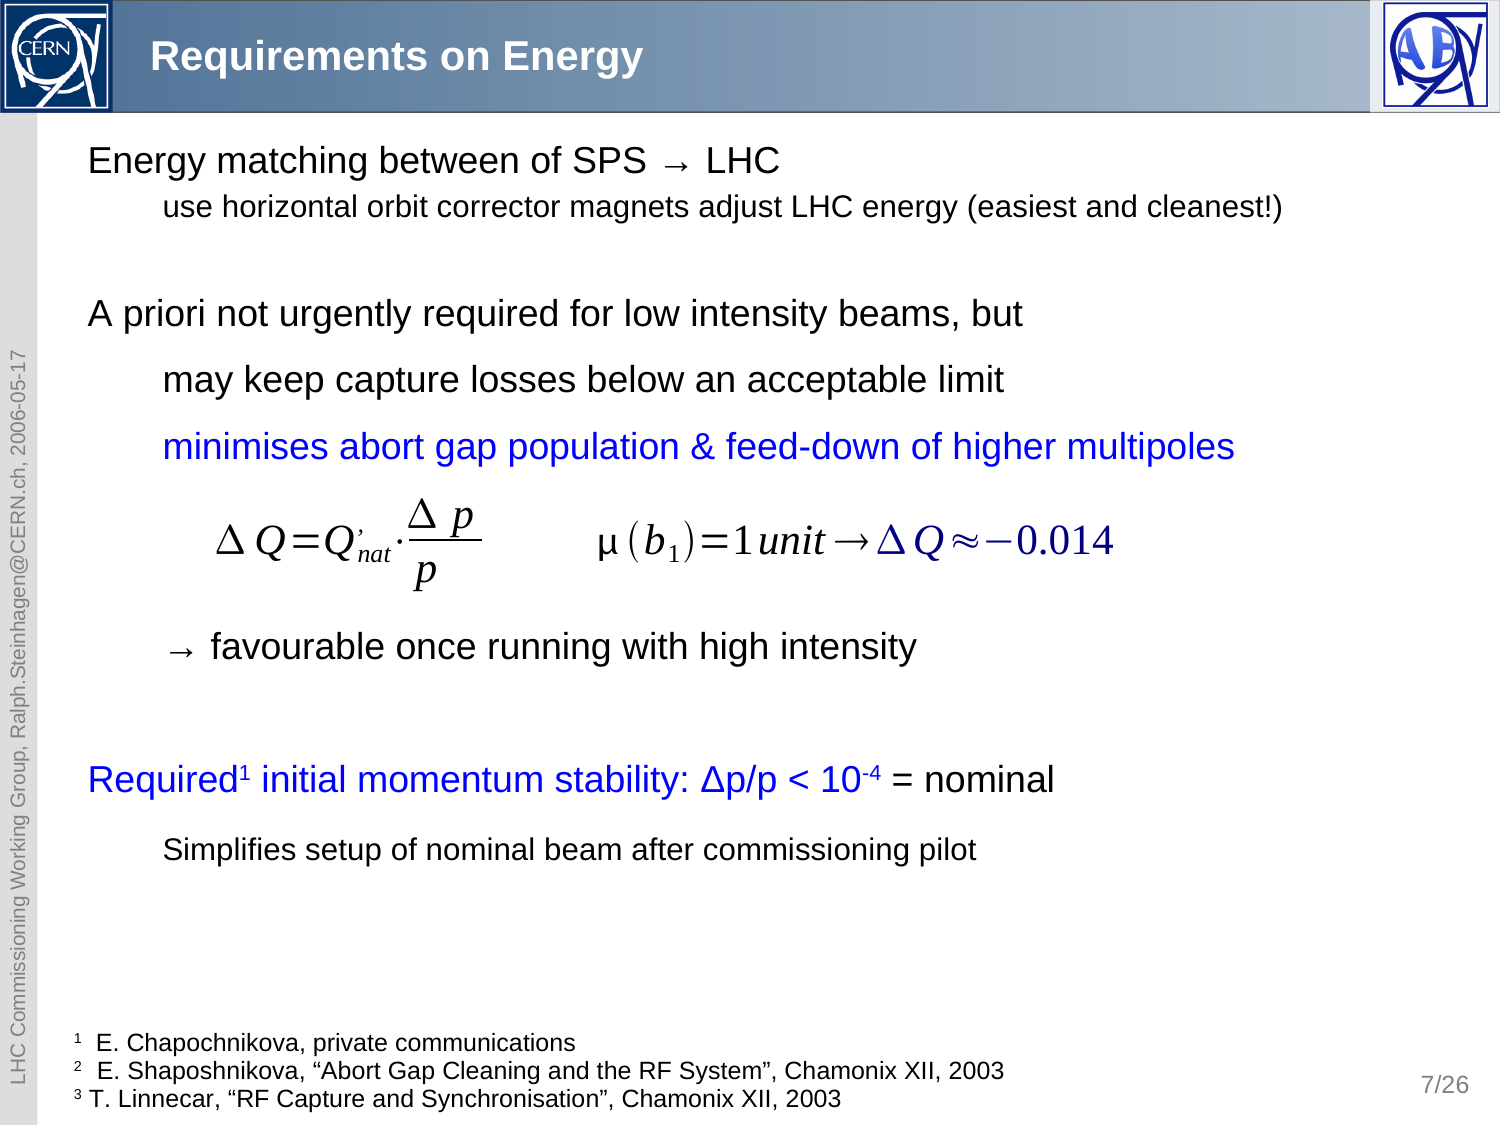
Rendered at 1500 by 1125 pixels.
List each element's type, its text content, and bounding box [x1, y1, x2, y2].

text_box 1 E. Chapochnikova, private communications 2 E. Shaposhnikova, “Abort Gap Cleaning and the RF System”, Chamonix XII, 2003 3 T. Linnecar, “RF Capture and Synchronisation”, Chamonix XII, 2003 [59, 1021, 1388, 1121]
picture [1382, 1, 1489, 108]
chart [204, 490, 1125, 593]
picture [0, 0, 113, 113]
list Energy matching between of SPS → LHC use horizontal orbit corrector magnets adjust LHC energy (easiest and cleanest!) A priori not urgently required for low intensity beams, but may keep capture losses below an acceptable limit minimises abort gap population & feed-down of higher multipoles → favourable once running with high intensity Required1 initial momentum stability: Δp/p < 10-4 = nominal Simplifies setup of nominal beam after commissioning pilot [87, 137, 1438, 1030]
title Requirements on Energy [150, 0, 1201, 113]
